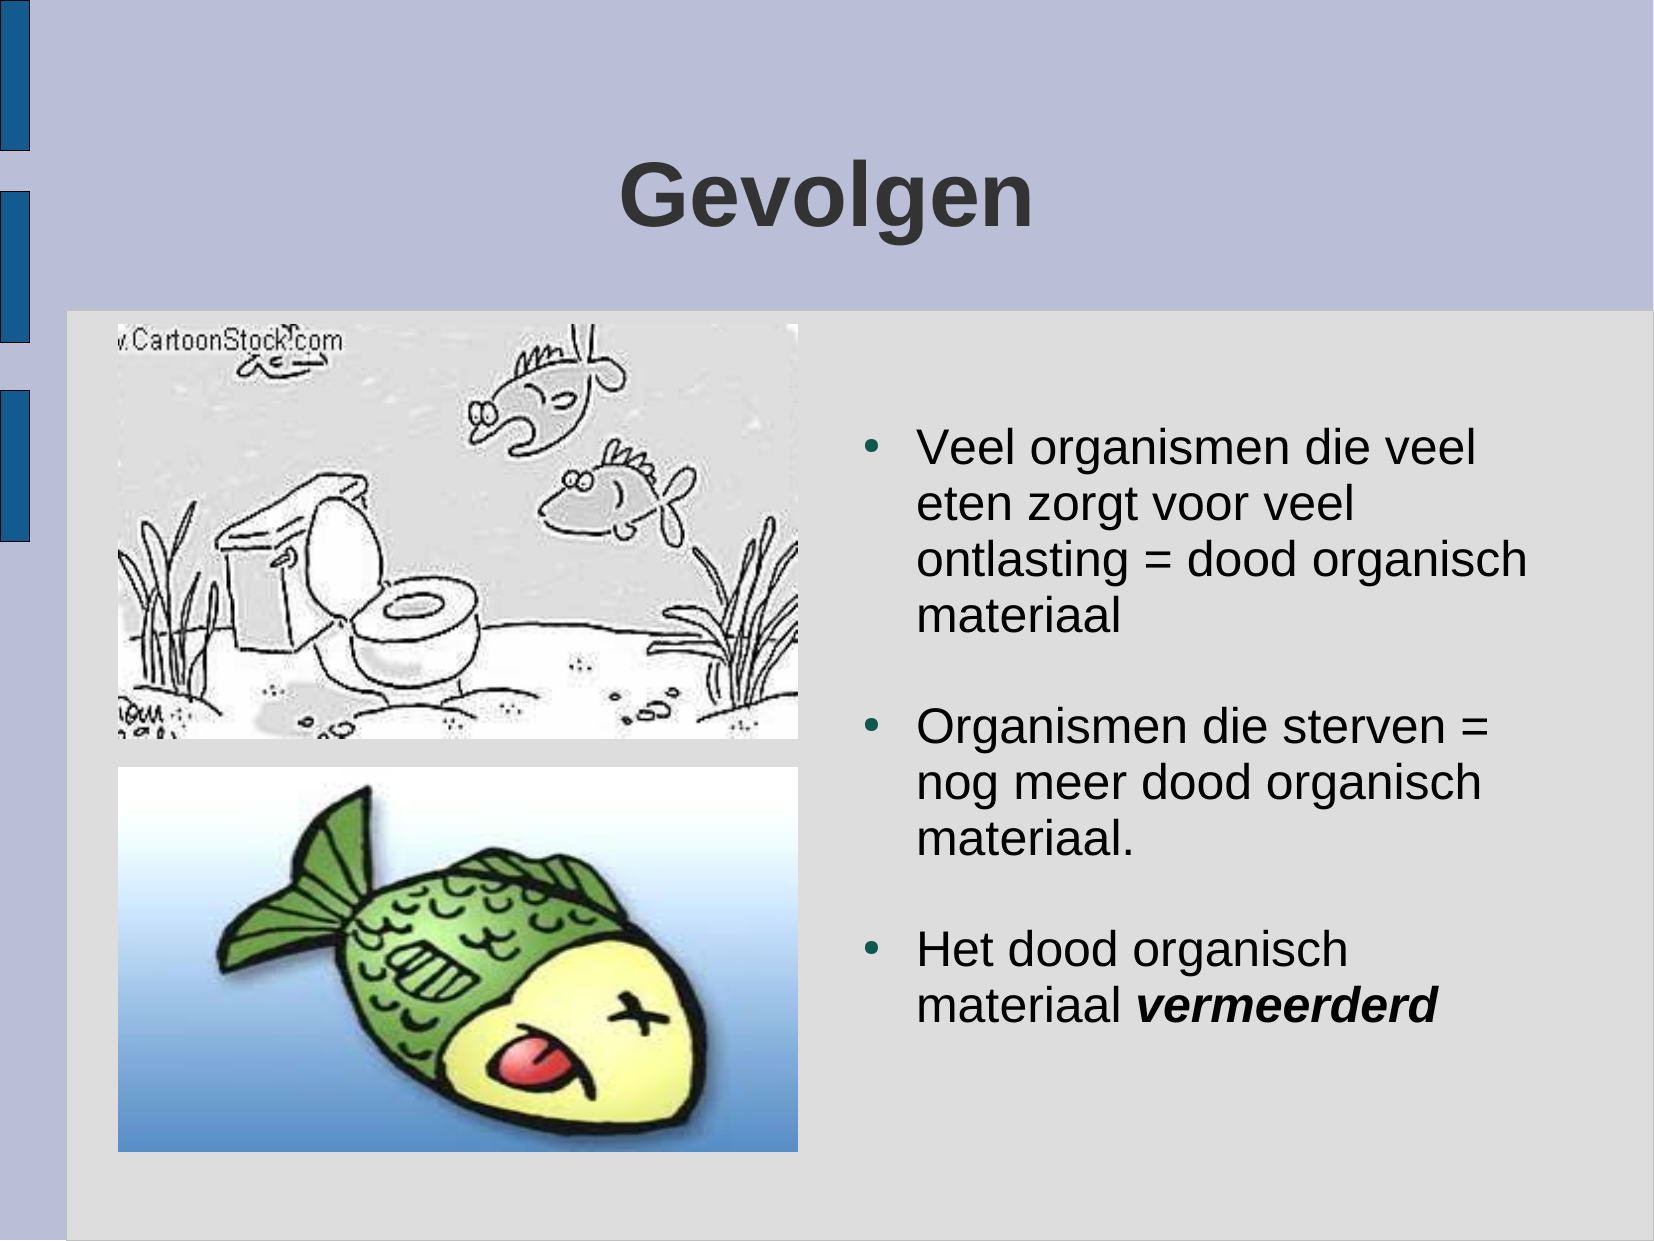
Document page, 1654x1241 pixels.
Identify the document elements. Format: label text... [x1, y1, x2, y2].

picture [118, 324, 808, 1152]
title Gevolgen [121, 98, 1534, 291]
list Veel organismen die veel eten zorgt voor veel ontlasting = dood organisch materiaal Organismen die sterven = nog meer dood organisch materiaal. Het dood organisch materiaal vermeerderd [845, 344, 1535, 1112]
